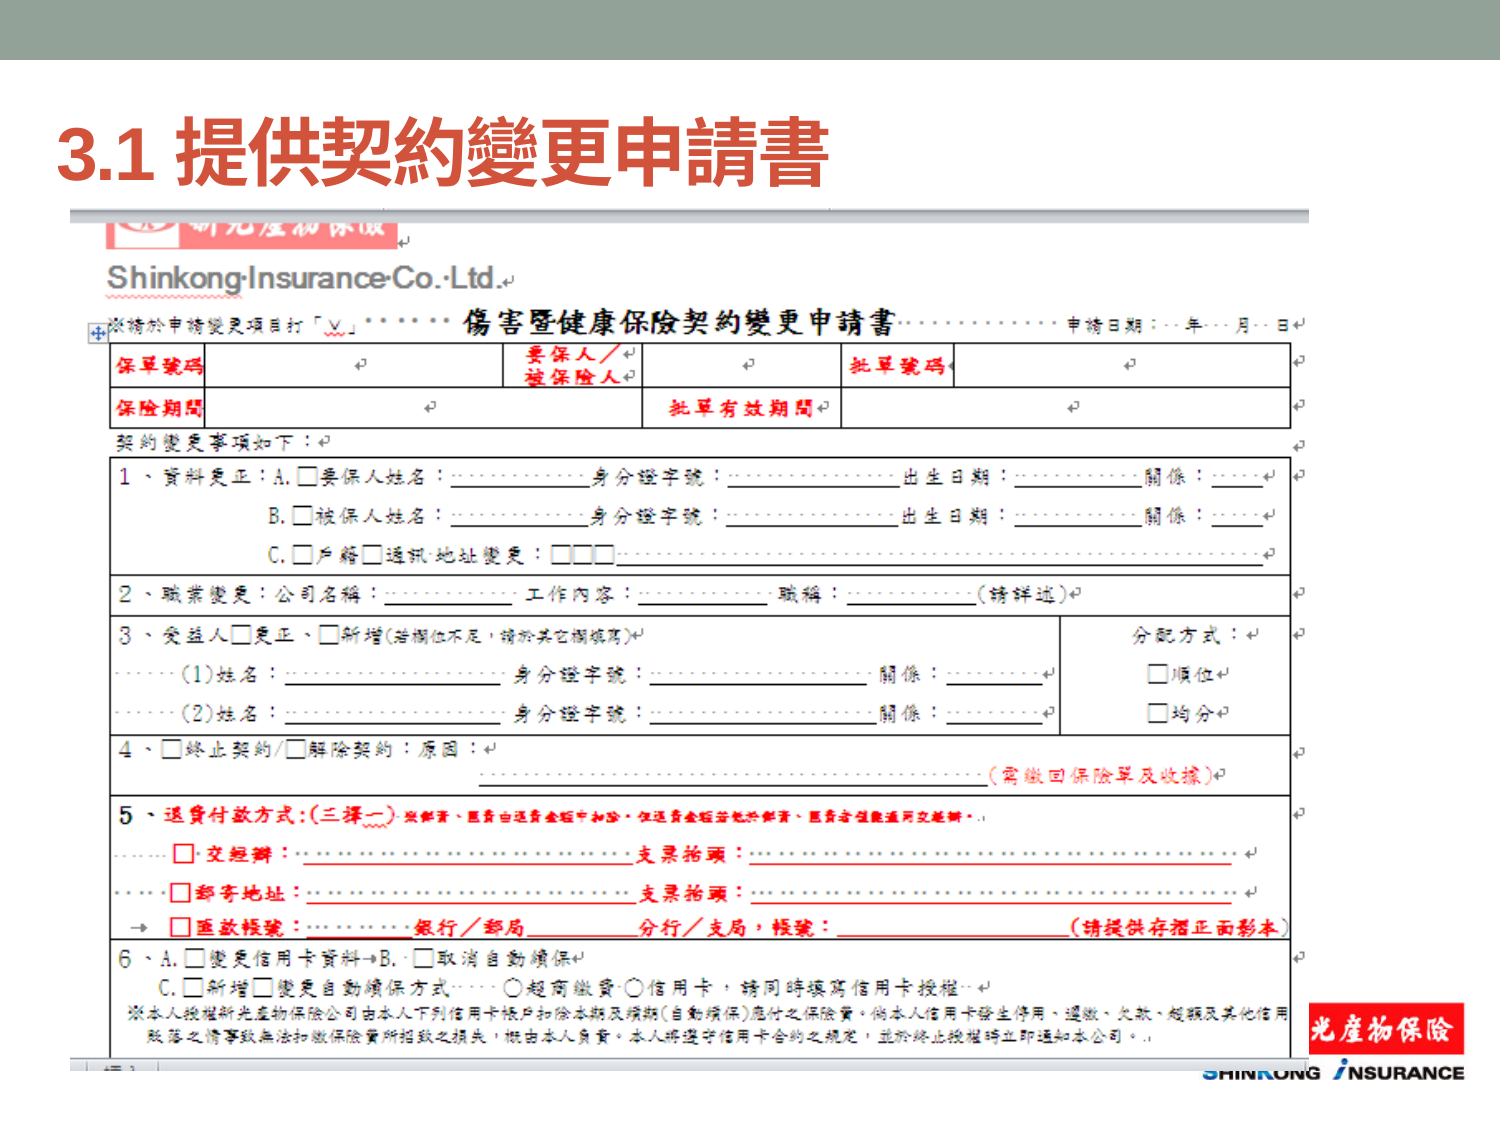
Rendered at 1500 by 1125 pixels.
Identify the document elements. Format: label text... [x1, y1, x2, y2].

picture [70, 223, 1309, 1071]
title 3.1提供契約變更申請書 [41, 78, 1392, 223]
